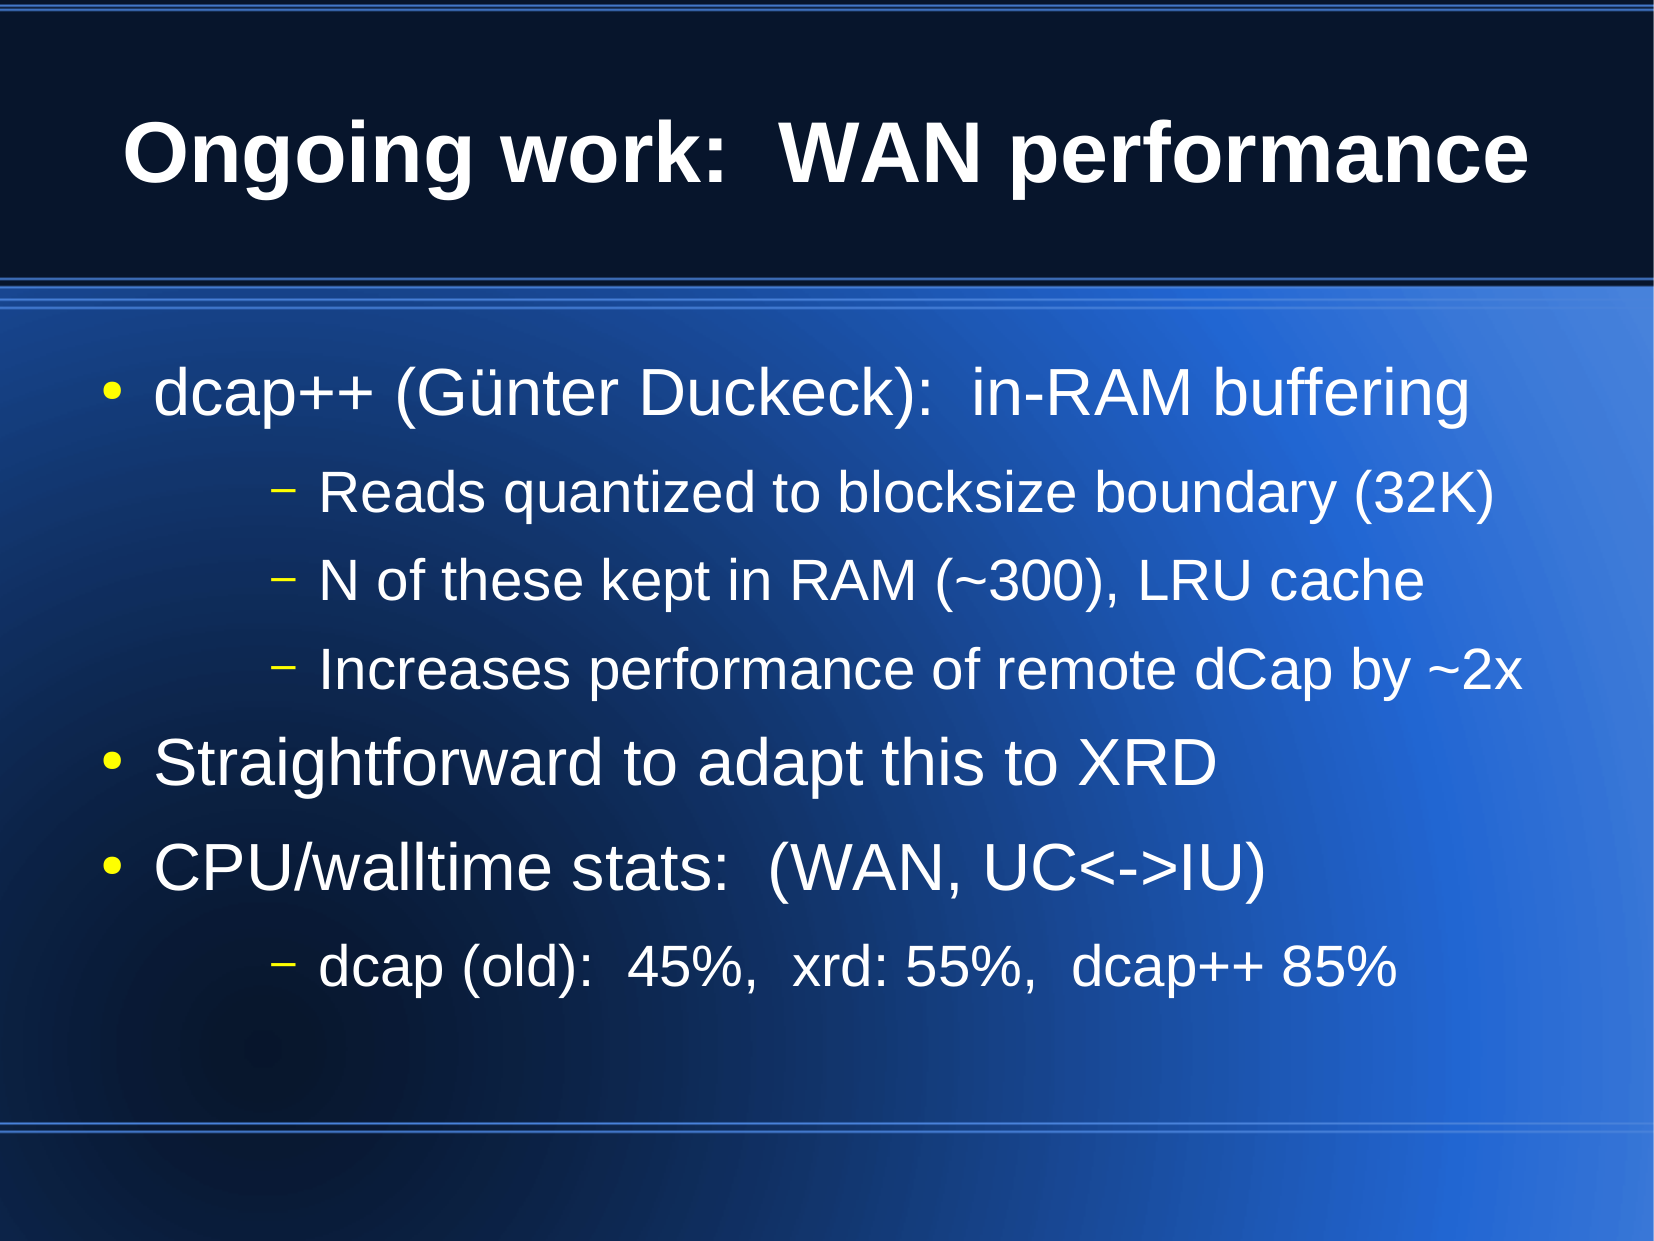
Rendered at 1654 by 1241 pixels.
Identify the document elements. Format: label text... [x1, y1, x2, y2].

list dcap++ (Günter Duckeck): in-RAM buffering Reads quantized to blocksize boundary (32K) N of these kept in RAM (~300), LRU cache Increases performance of remote dCap by ~2x Straightforward to adapt this to XRD CPU/walltime stats: (WAN, UC<->IU) dcap (old): 45%, xrd: 55%, dcap++ 85% [82, 355, 1571, 1058]
picture [0, 0, 1654, 1241]
title Ongoing work: WAN performance [82, 49, 1571, 257]
